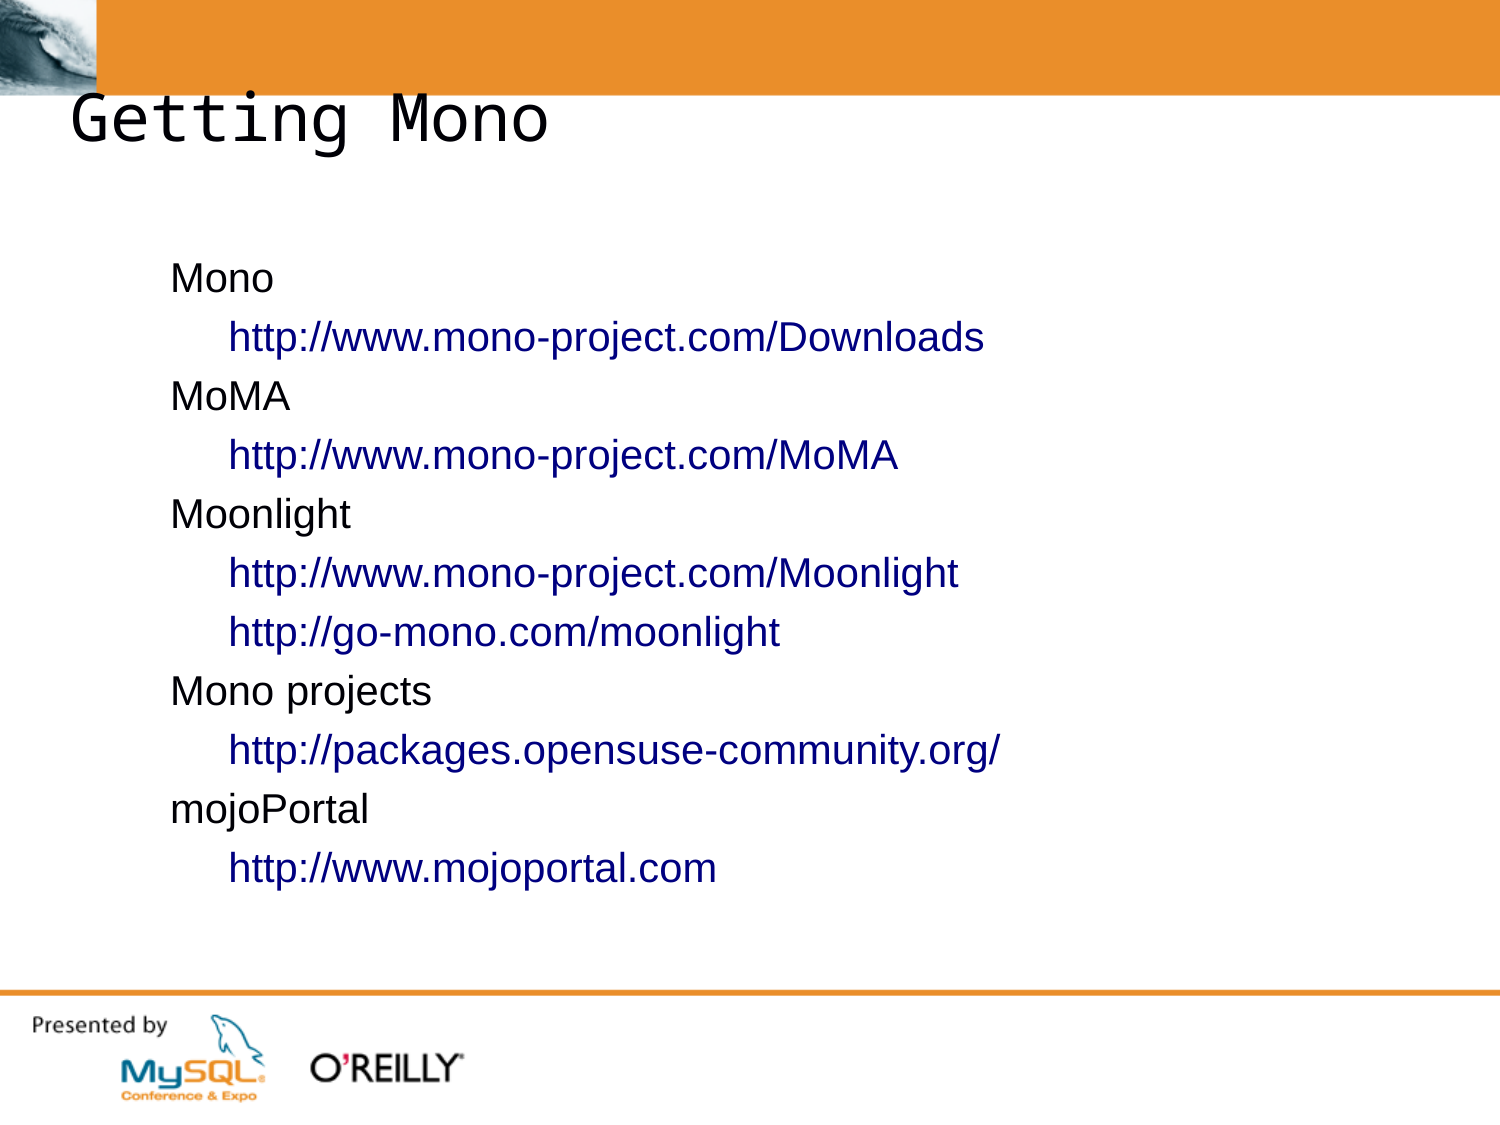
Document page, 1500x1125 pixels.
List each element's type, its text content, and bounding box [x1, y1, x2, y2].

title Getting Mono [70, 0, 1417, 232]
picture [0, 0, 1500, 1125]
list Mono http://www.mono-project.com/Downloads MoMA http://www.mono-project.com/MoMA Moonlight http://www.mono-project.com/Moonlight http://go-mono.com/moonlight Mono projects http://packages.opensuse-community.org/ mojoPortal http://www.mojoportal.com [163, 254, 1445, 954]
